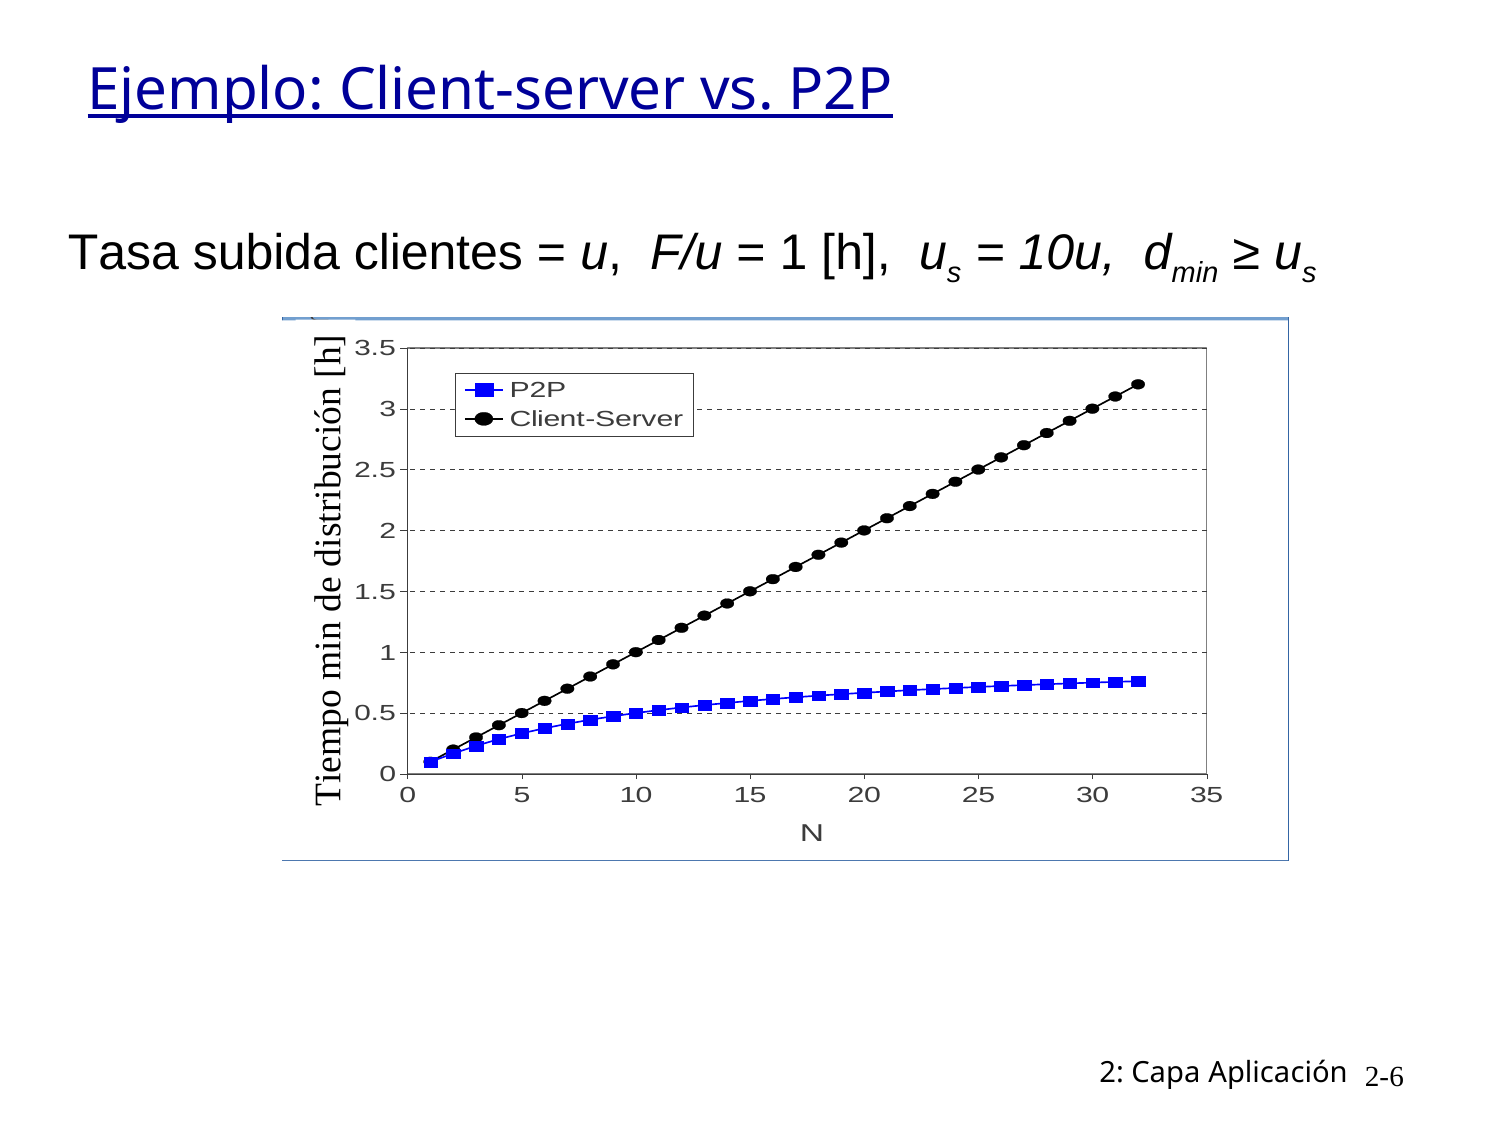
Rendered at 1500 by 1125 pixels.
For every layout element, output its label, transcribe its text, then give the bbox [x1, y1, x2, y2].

text_box Tasa subida clientes = u, F/u = 1 [h], us = 10u, dmin ≥ us [53, 211, 1444, 296]
text_box Tiempo min de distribución [h] [295, 321, 356, 822]
title Ejemplo: Client-server vs. P2P [87, 23, 1426, 150]
chart [234, 317, 1309, 893]
